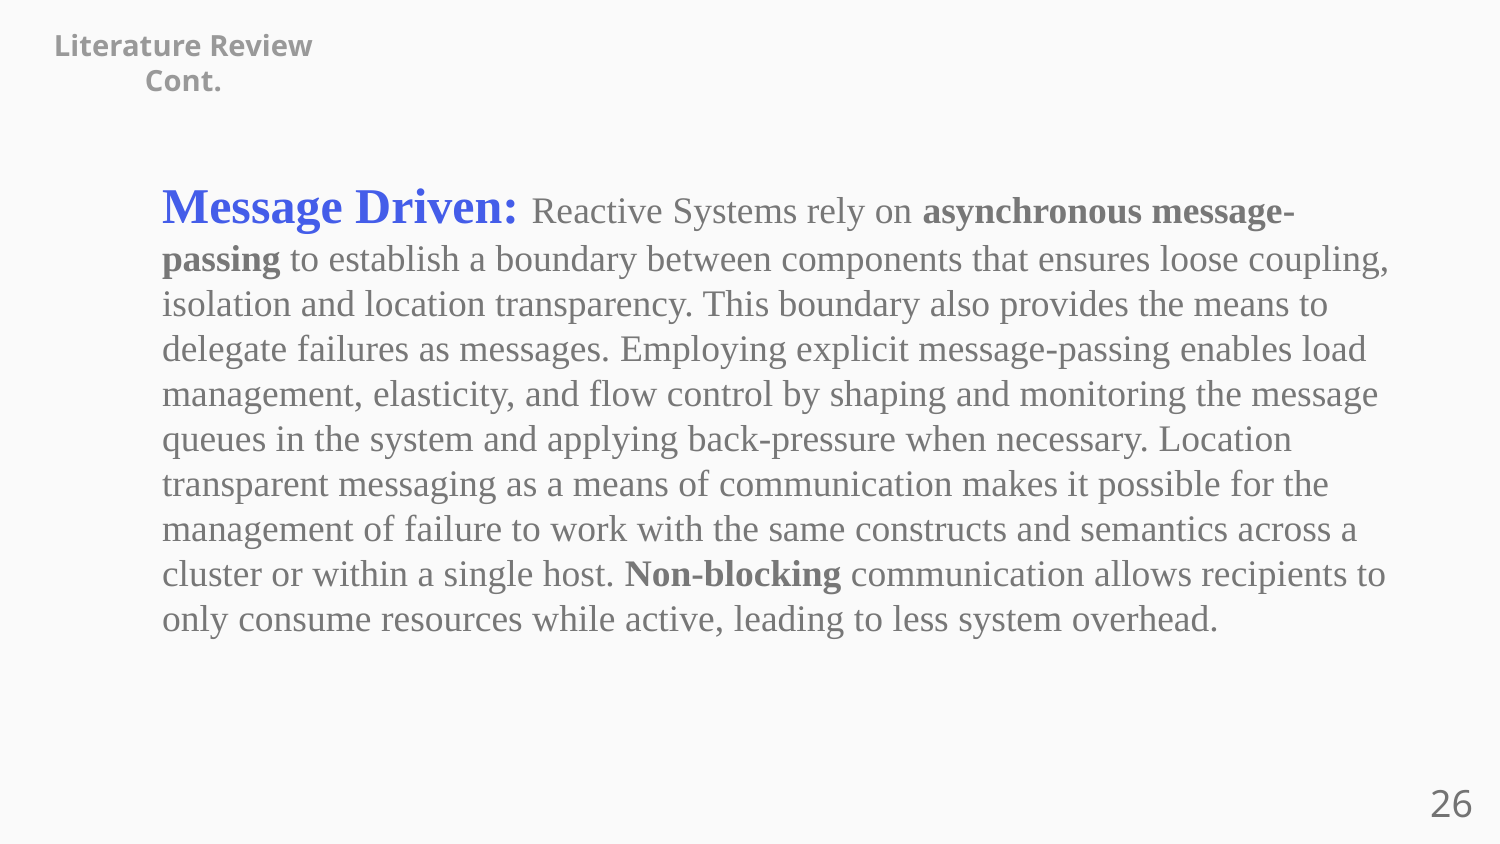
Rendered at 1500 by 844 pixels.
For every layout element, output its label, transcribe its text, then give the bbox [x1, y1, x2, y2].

text_box Message Driven: Reactive Systems rely on asynchronous message-passing to establish a boundary between components that ensures loose coupling, isolation and location transparency. This boundary also provides the means to delegate failures as messages. Employing explicit message-passing enables load management, elasticity, and flow control by shaping and monitoring the message queues in the system and applying back-pressure when necessary. Location transparent messaging as a means of communication makes it possible for the management of failure to work with the same constructs and semantics across a cluster or within a single host. Non-blocking communication allows recipients to only consume resources while active, leading to less system overhead. [146, 64, 1419, 748]
text_box Literature Review Cont. [8, 12, 359, 93]
slide_number 26 [1398, 770, 1489, 835]
